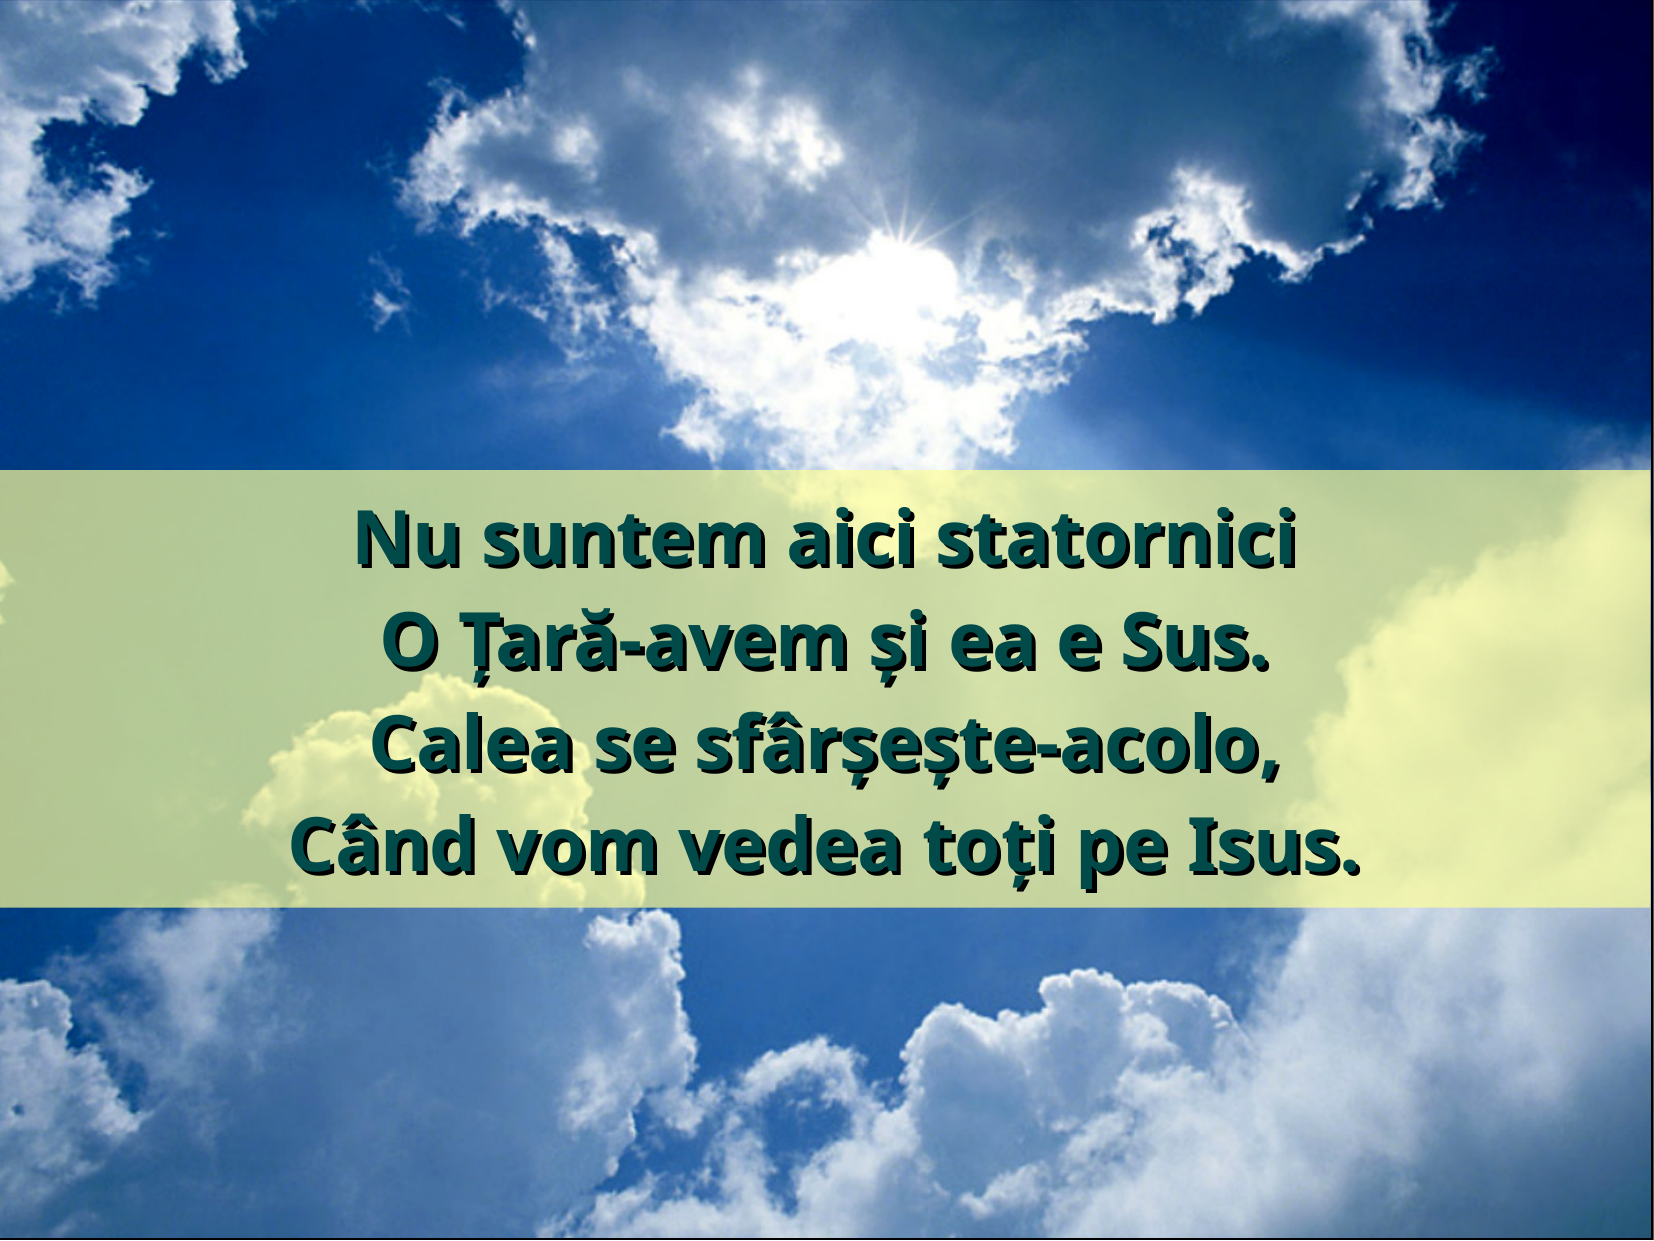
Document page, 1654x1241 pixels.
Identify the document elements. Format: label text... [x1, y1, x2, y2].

text_box Nu suntem aici statornici O Ţară-avem şi ea e Sus. Calea se sfârşeşte-acolo, Când vom vedea toţi pe Isus. [0, 470, 1651, 908]
picture [0, 0, 1651, 470]
picture [0, 908, 1651, 1238]
